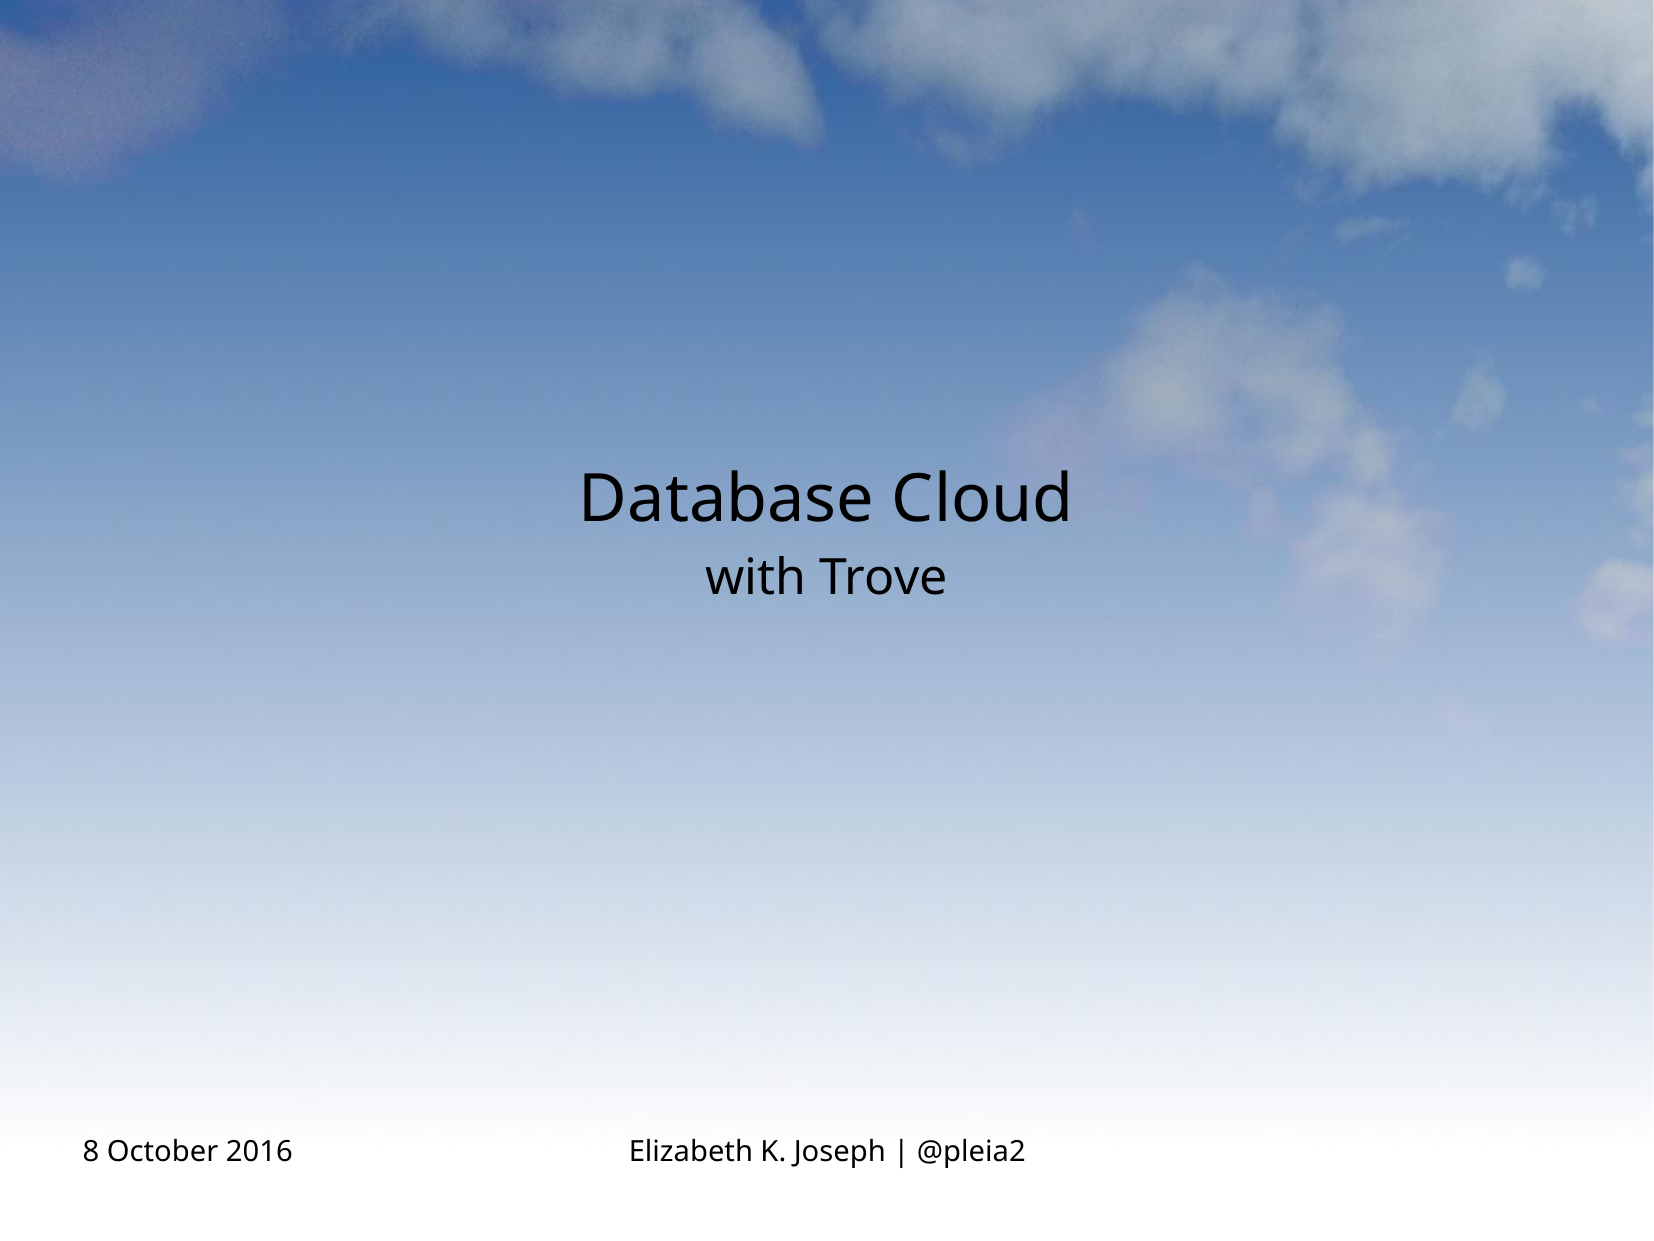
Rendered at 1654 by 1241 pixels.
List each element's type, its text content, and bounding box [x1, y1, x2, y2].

picture [0, 0, 1654, 1241]
subtitle Database Cloud with Trove [82, 49, 1571, 1010]
